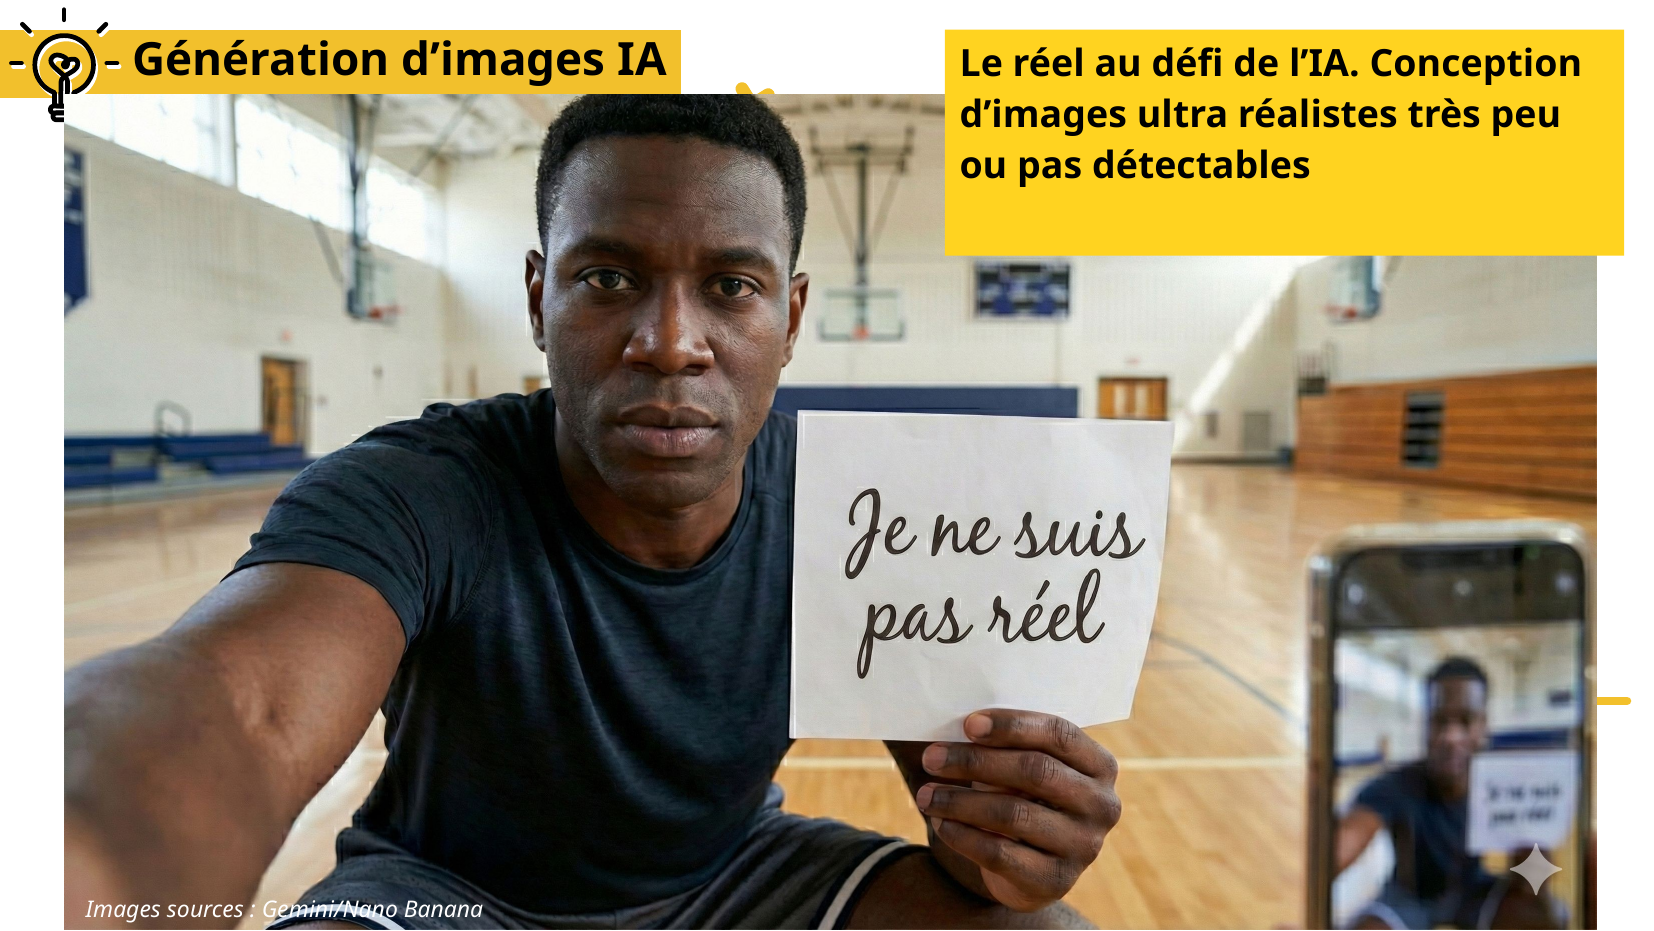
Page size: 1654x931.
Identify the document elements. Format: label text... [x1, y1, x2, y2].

subtitle Génération d’images IA [132, 17, 677, 94]
text_box Images sources : Gemini/Nano Banana [70, 885, 573, 931]
picture [64, 94, 1597, 930]
text_box Le réel au défi de l’IA. Conception d’images ultra réalistes très peu ou pas détectables [944, 29, 1625, 256]
